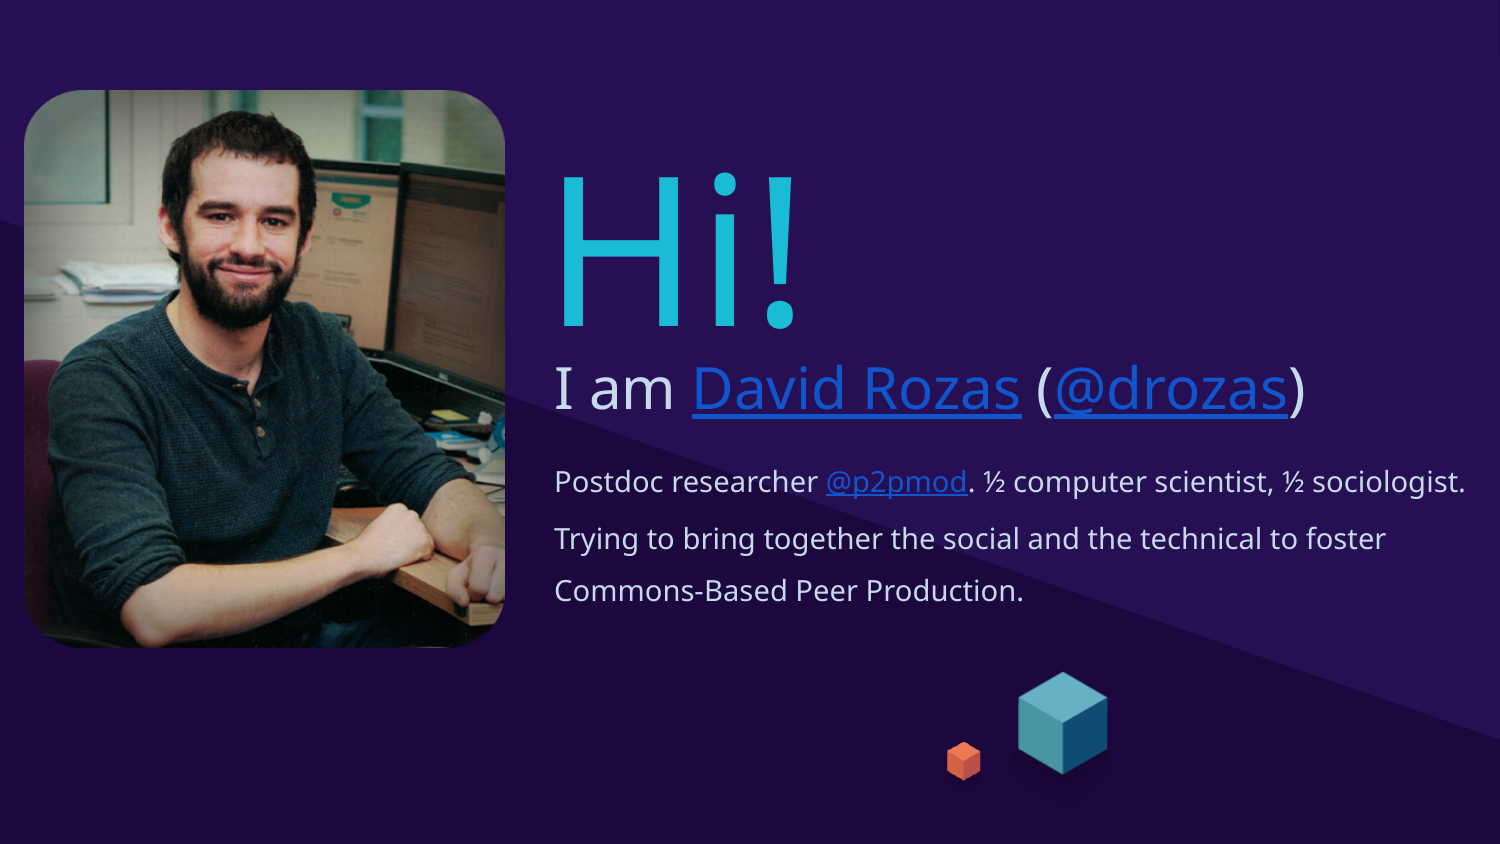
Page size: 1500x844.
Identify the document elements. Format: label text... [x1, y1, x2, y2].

picture [926, 647, 1148, 811]
list I am David Rozas (@drozas) Postdoc researcher @p2pmod. ½ computer scientist, ½ sociologist. Trying to bring together the social and the technical to foster Commons-Based Peer Production. [539, 336, 1486, 741]
picture [24, 90, 505, 648]
title Hi! [529, 249, 1279, 384]
